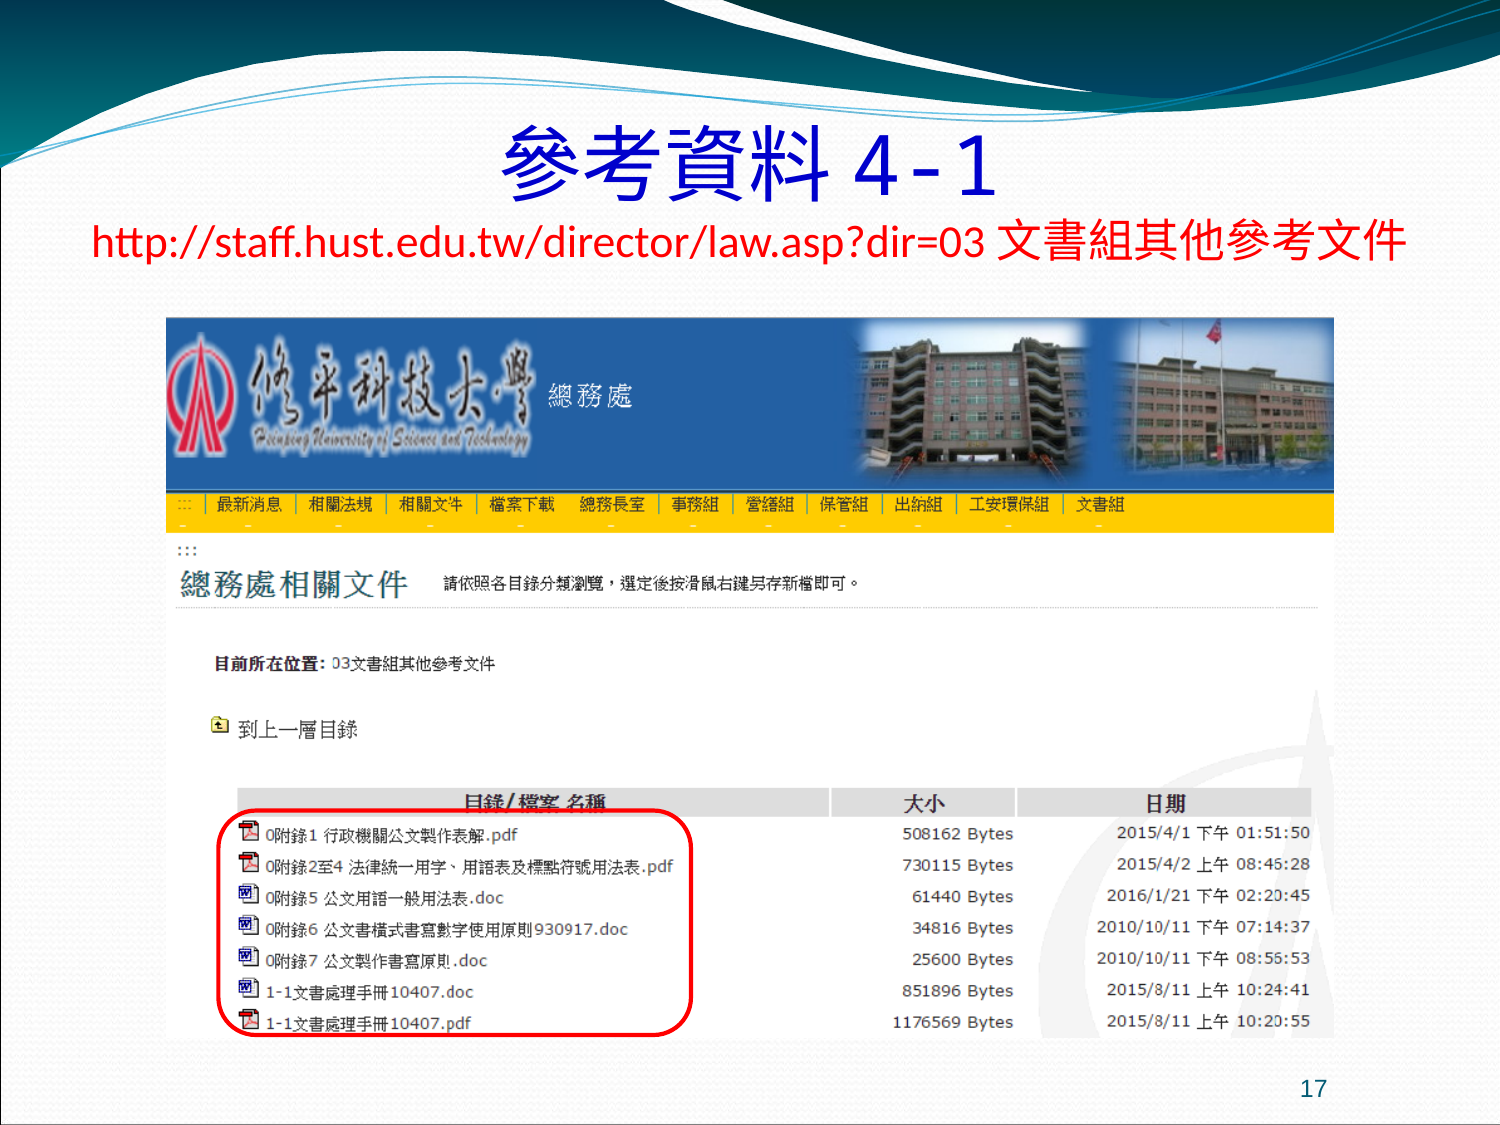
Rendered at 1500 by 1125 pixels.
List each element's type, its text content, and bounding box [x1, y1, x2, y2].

picture [221, 813, 688, 1032]
title 參考資料4-1 http://staff.hust.edu.tw/director/law.asp?dir=03文書組其他參考文件 [75, 78, 1426, 268]
text_box 17 [1299, 1042, 1426, 1103]
picture [166, 317, 1334, 1038]
